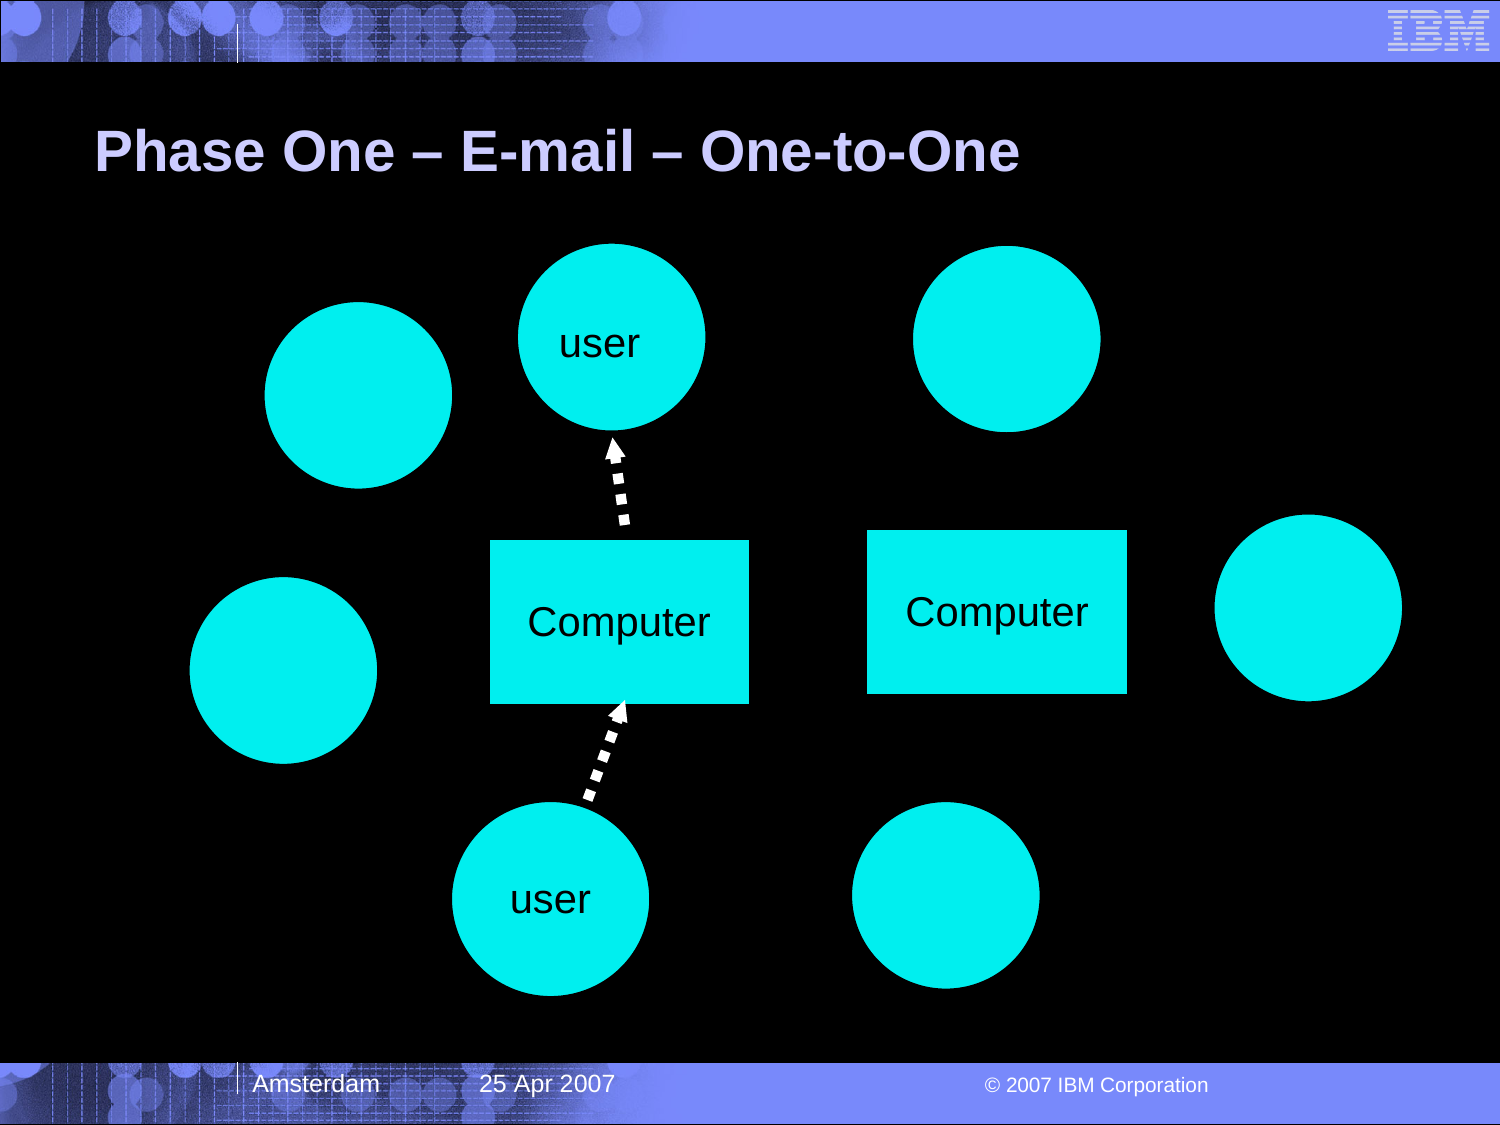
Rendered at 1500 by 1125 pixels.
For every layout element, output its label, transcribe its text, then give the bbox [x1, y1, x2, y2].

text_box [262, 299, 455, 491]
text_box [910, 243, 1103, 435]
picture [0, 1063, 1500, 1124]
text_box Computer [865, 527, 1130, 697]
picture [1, 1, 1500, 62]
text_box [1212, 512, 1405, 704]
title Phase One – E-mail – One-to-One [79, 116, 1433, 199]
text_box Computer [487, 537, 752, 707]
text_box [849, 800, 1042, 991]
text_box [187, 575, 380, 766]
text_box user [449, 799, 652, 999]
text_box user [515, 241, 708, 433]
